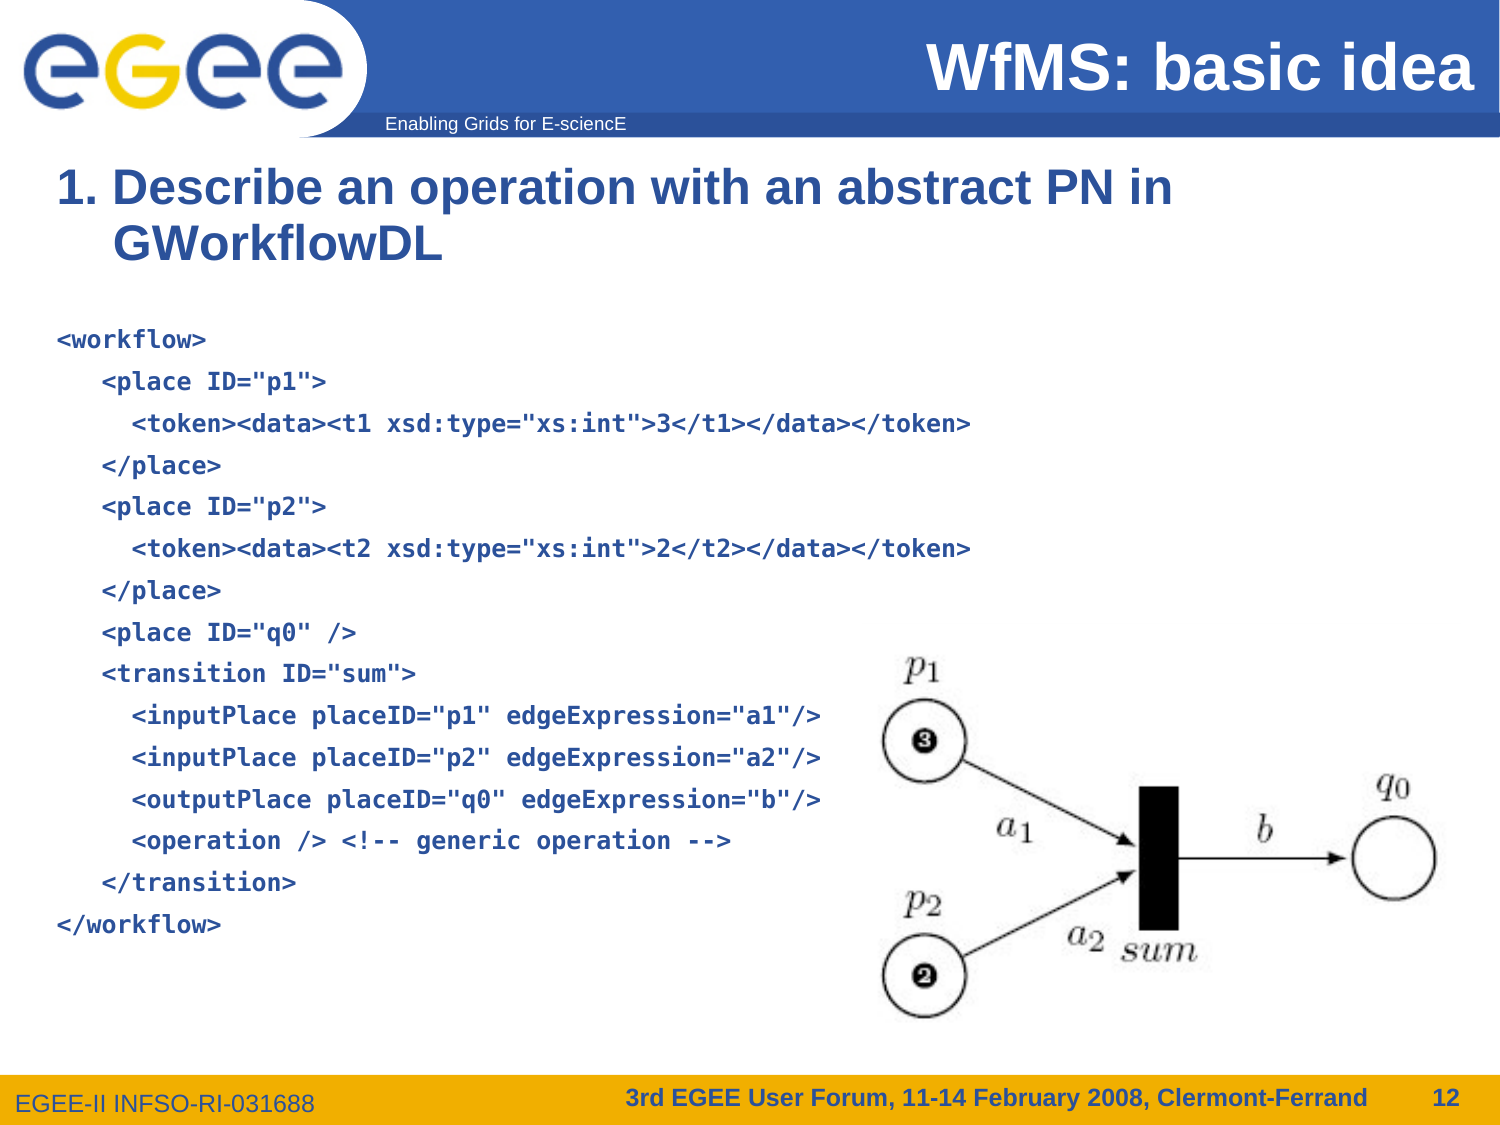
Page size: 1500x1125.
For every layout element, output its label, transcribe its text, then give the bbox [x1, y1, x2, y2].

picture [862, 622, 1461, 1051]
picture [18, 30, 349, 112]
title WfMS: basic idea [369, 0, 1475, 148]
list 1. Describe an operation with an abstract PN in GWorkflowDL <workflow> <place ID="p1"> <token><data><t1 xsd:type="xs:int">3</t1></data></token> </place> <place ID="p2"> <token><data><t2 xsd:type="xs:int">2</t2></data></token> </place> <place ID="q0" /> <transition ID="sum"> <inputPlace placeID="p1" edgeExpression="a1"/> <inputPlace placeID="p2" edgeExpression="a2"/> <outputPlace placeID="q0" edgeExpression="b"/> <operation /> <!-- generic operation --> </transition> </workflow> [56, 159, 1466, 1036]
